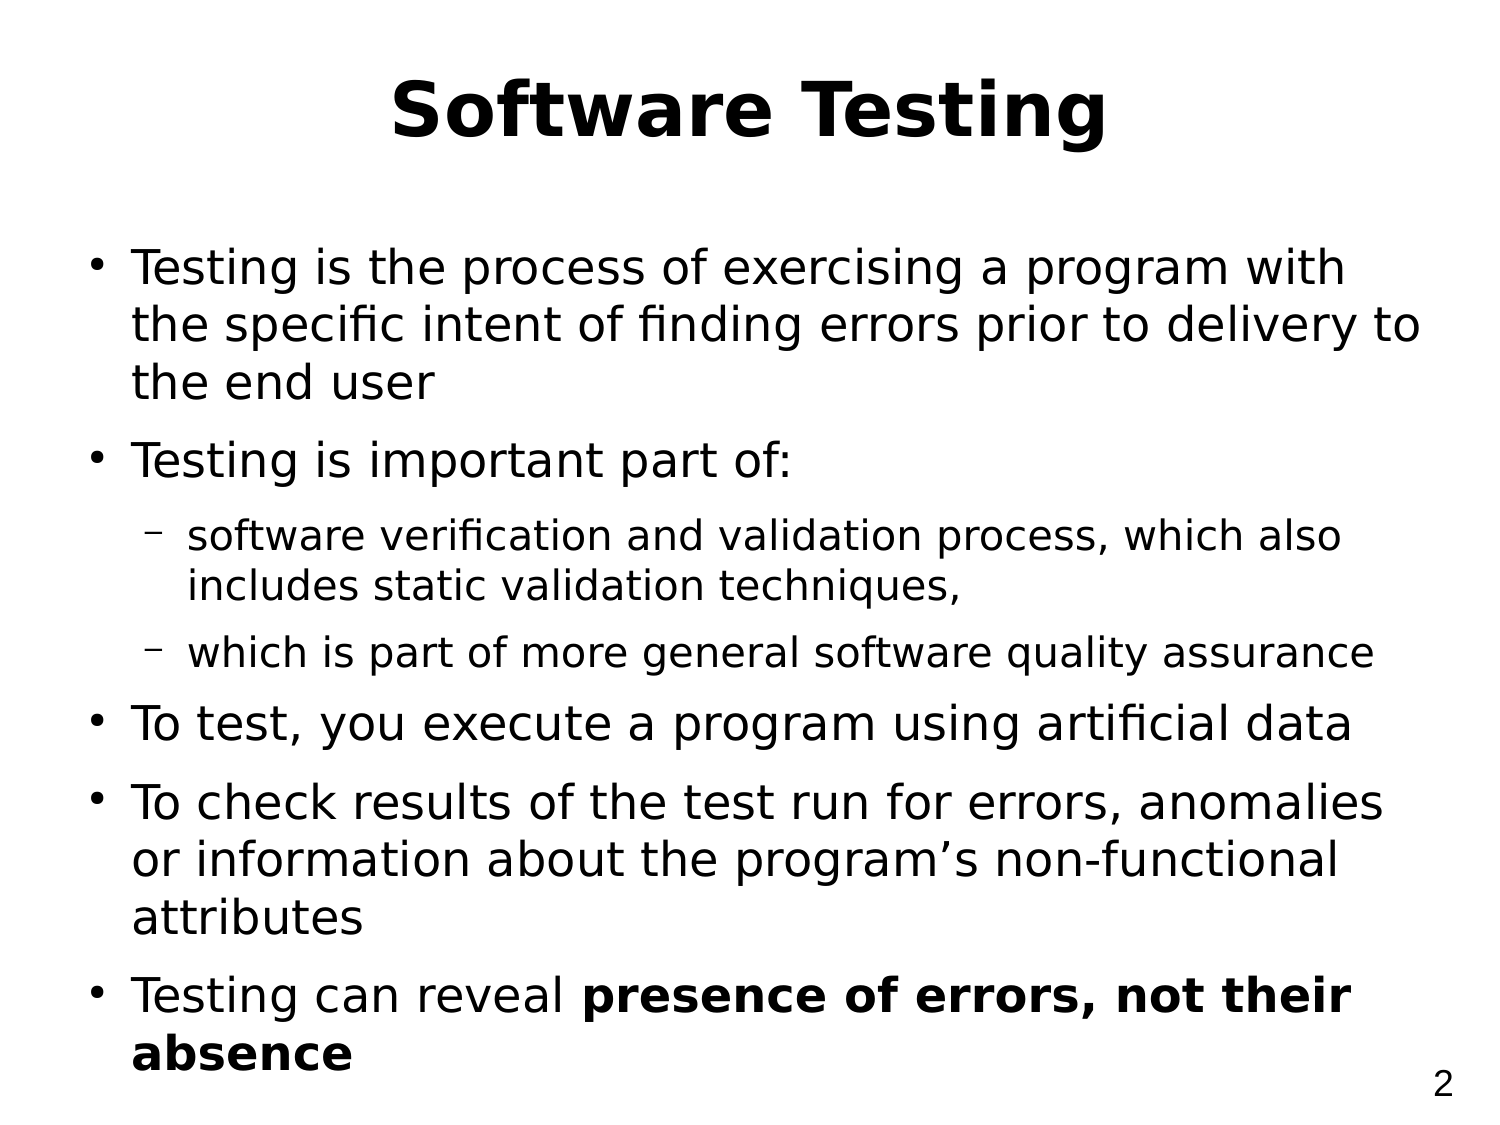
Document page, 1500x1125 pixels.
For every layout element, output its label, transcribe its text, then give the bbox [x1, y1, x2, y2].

list Testing is the process of exercising a program with the specific intent of finding errors prior to delivery to the end user Testing is important part of: software verification and validation process, which also includes static validation techniques, which is part of more general software quality assurance To test, you execute a program using artificial data To check results of the test run for errors, anomalies or information about the program’s non-functional attributes Testing can reveal presence of errors, not their absence [75, 236, 1425, 1093]
title Software Testing [75, 56, 1425, 189]
